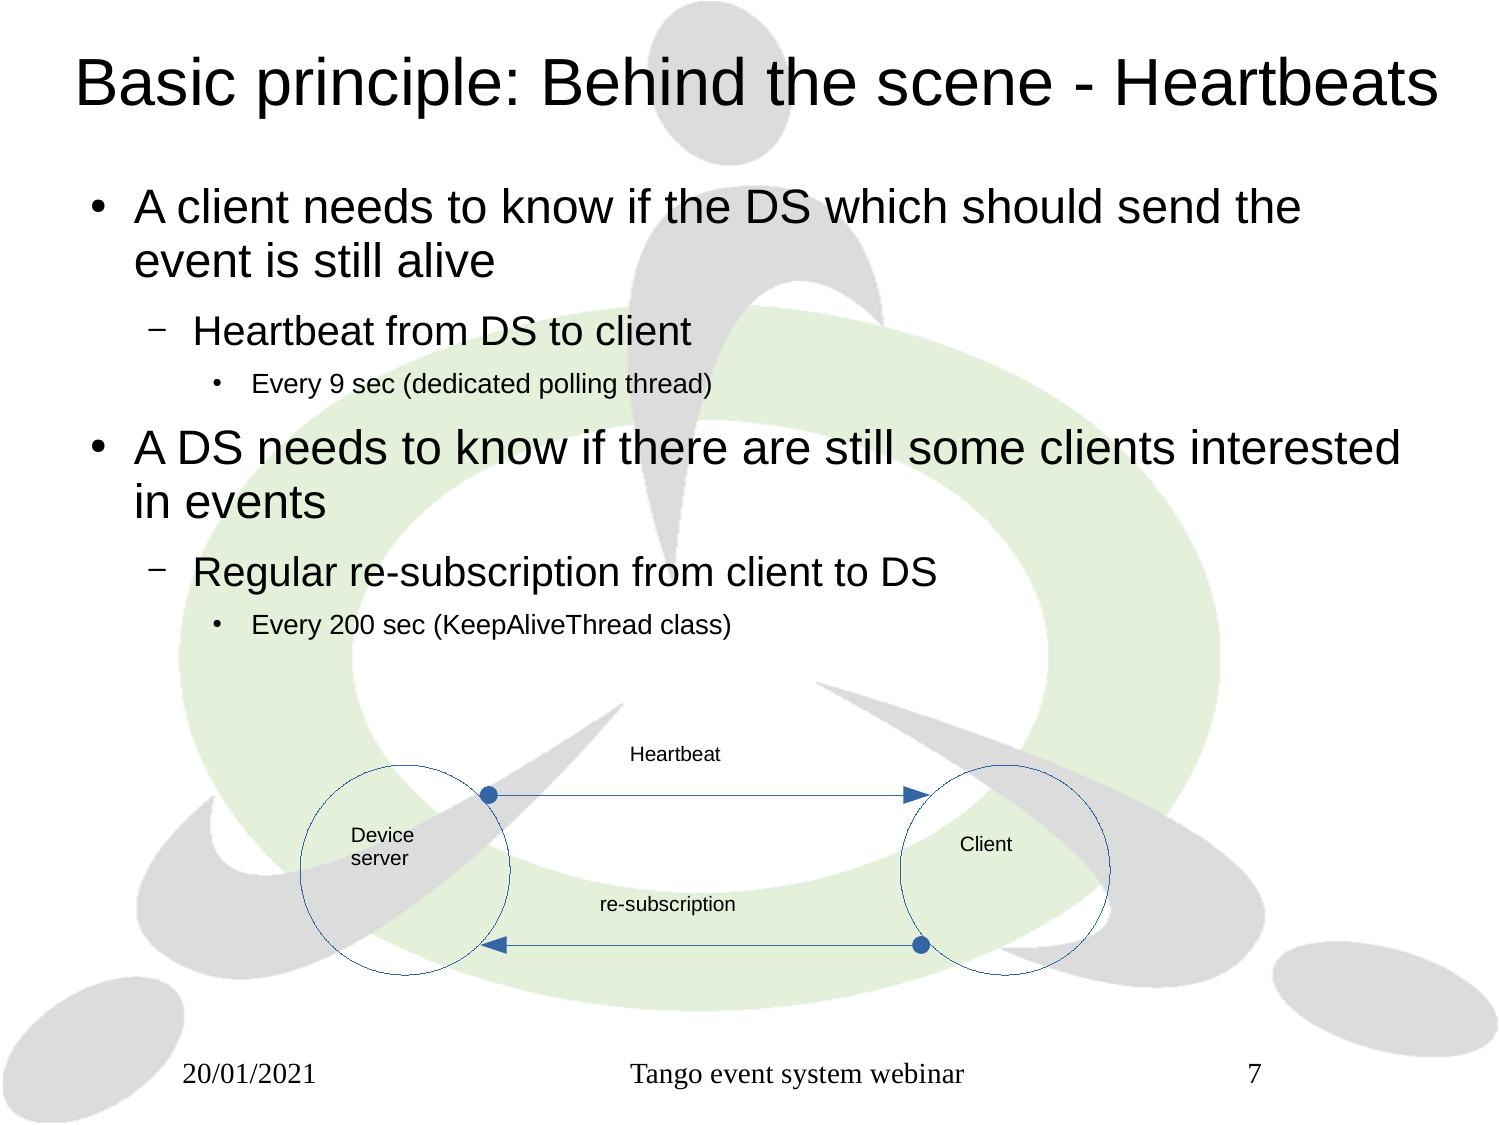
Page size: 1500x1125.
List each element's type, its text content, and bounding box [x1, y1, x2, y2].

text_box Heartbeat [615, 735, 736, 774]
text_box [300, 765, 511, 976]
text_box [900, 765, 1111, 976]
text_box re-subscription [585, 885, 751, 924]
title Basic principle: Behind the scene - Heartbeats [60, 29, 1456, 136]
list A client needs to know if the DS which should send the event is still alive Heartbeat from DS to client Every 9 sec (dedicated polling thread) A DS needs to know if there are still some clients interested in events Regular re-subscription from client to DS Every 200 sec (KeepAliveThread class) [75, 179, 1425, 646]
picture [0, 0, 1500, 1125]
